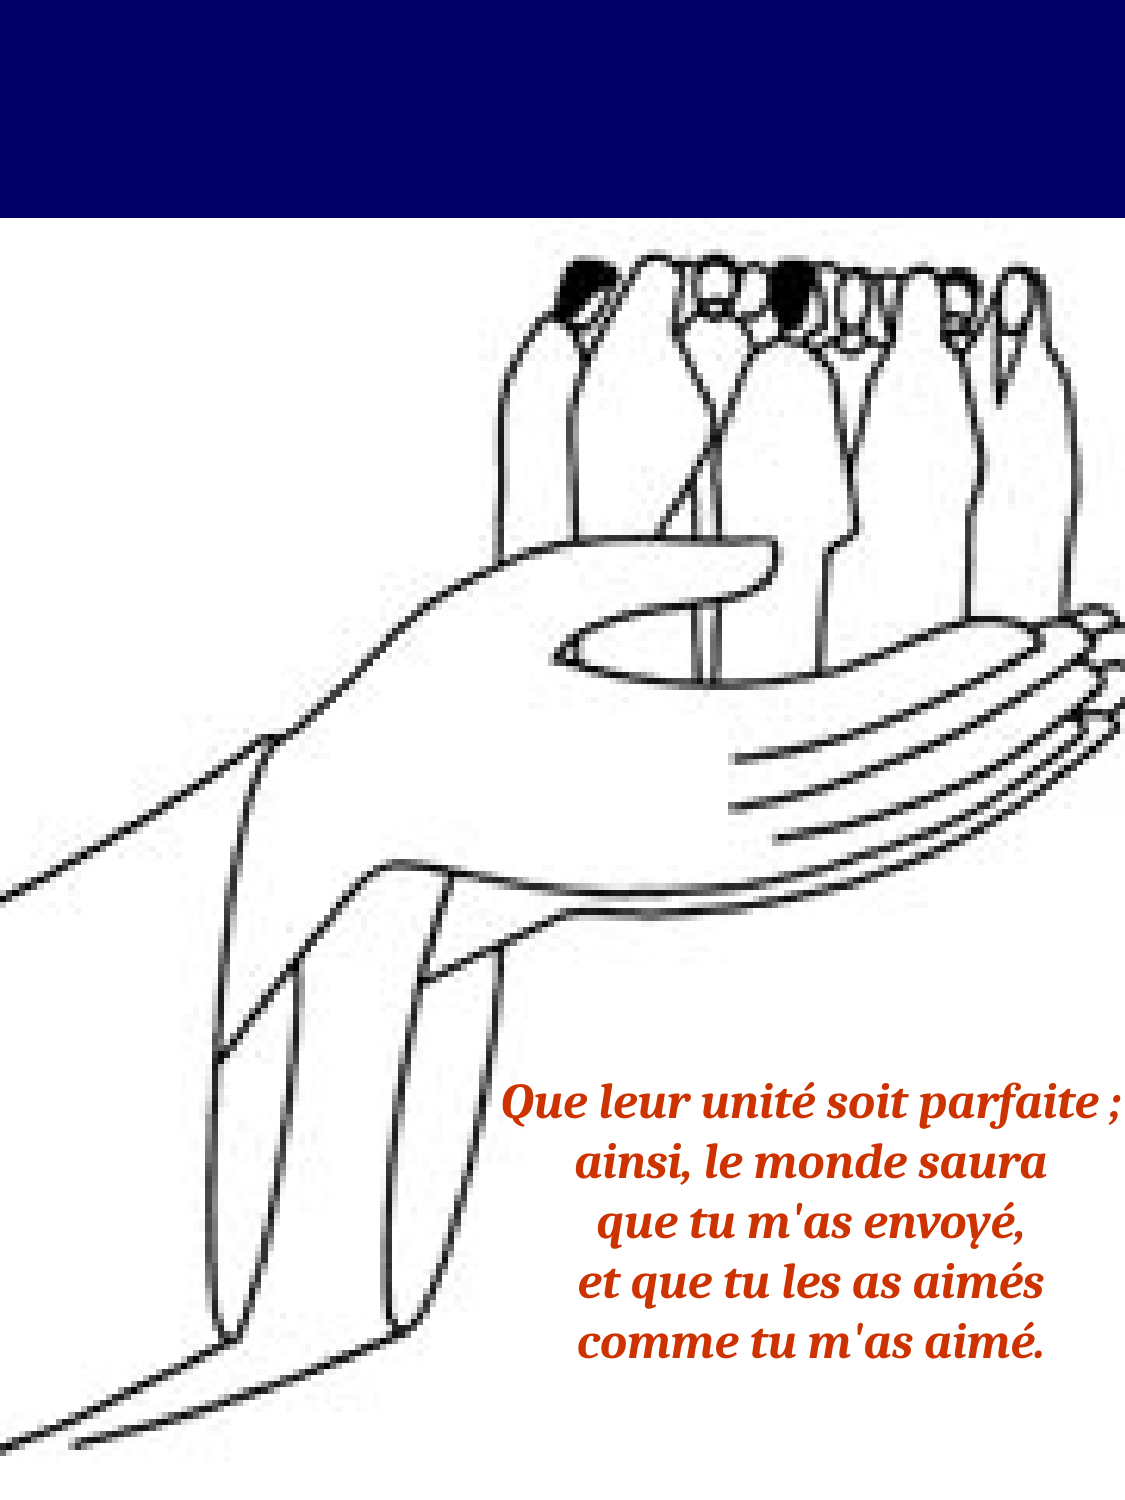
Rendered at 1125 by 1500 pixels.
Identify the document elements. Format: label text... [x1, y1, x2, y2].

picture [0, 218, 1125, 1500]
text_box Que leur unité soit parfaite ; ainsi, le monde saura que tu m'as envoyé, et que tu les as aimés comme tu m'as aimé. [481, 1061, 1125, 1377]
